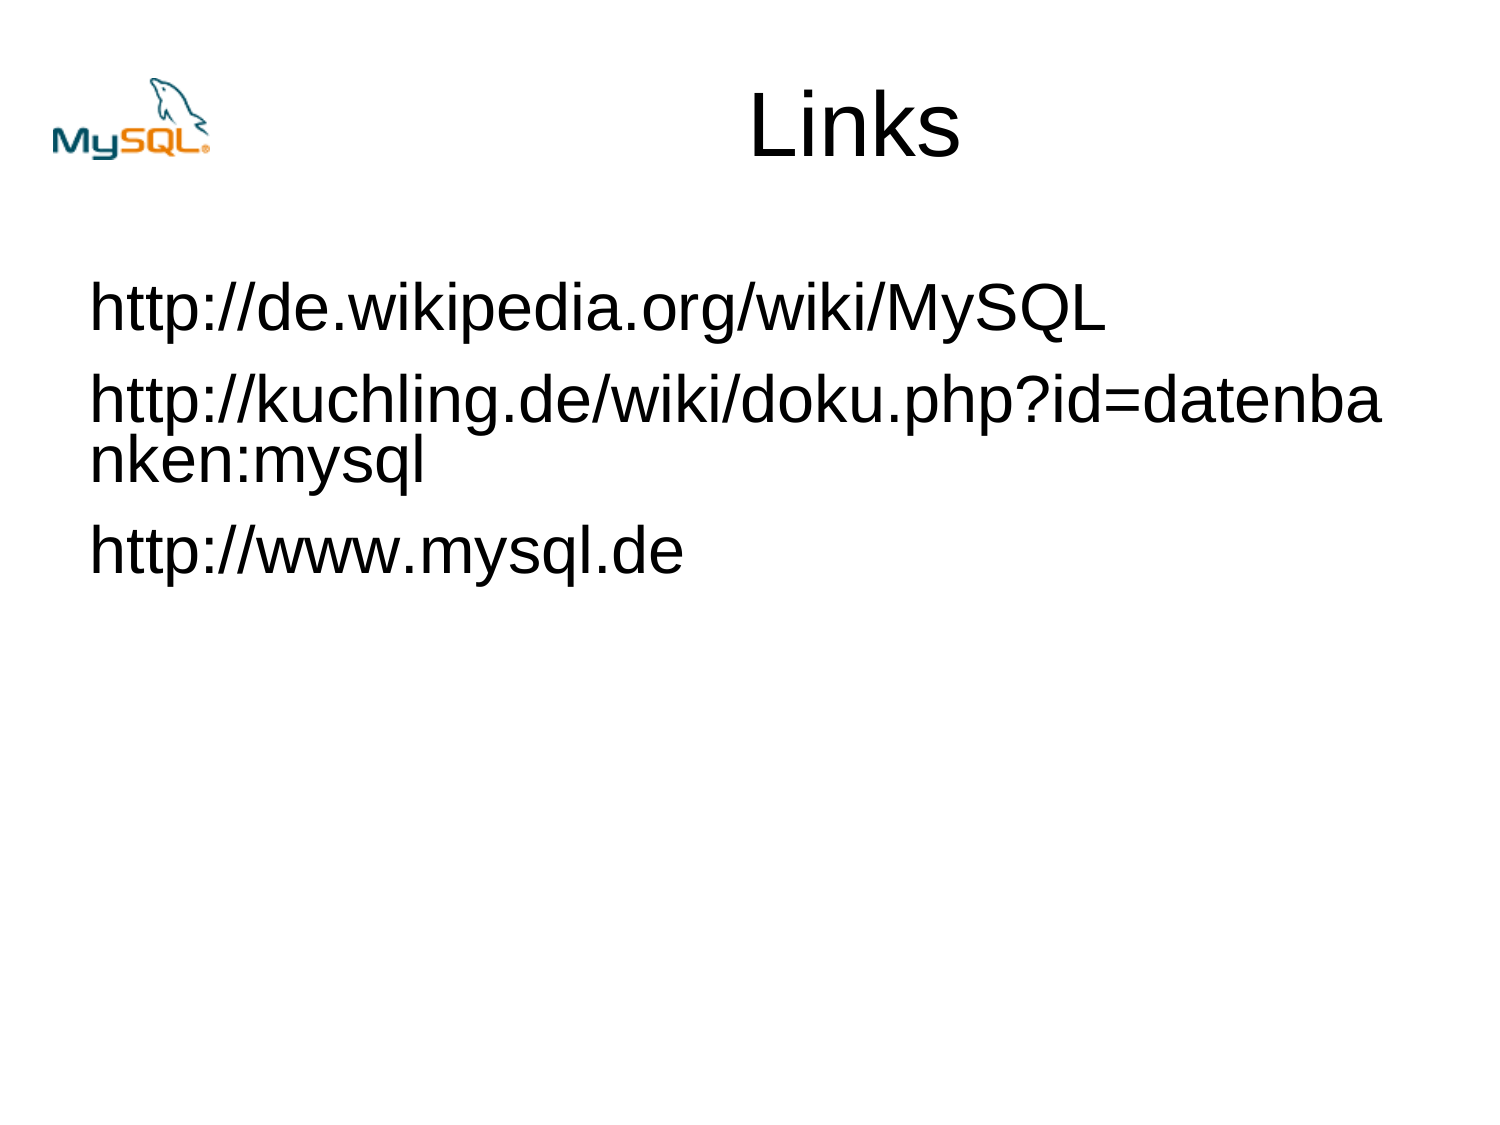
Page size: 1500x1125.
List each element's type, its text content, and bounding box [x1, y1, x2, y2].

title Links [242, 30, 1469, 219]
picture [53, 78, 210, 160]
list http://de.wikipedia.org/wiki/MySQL http://kuchling.de/wiki/doku.php?id=datenbanken:mysql http://www.mysql.de [75, 262, 1426, 1006]
